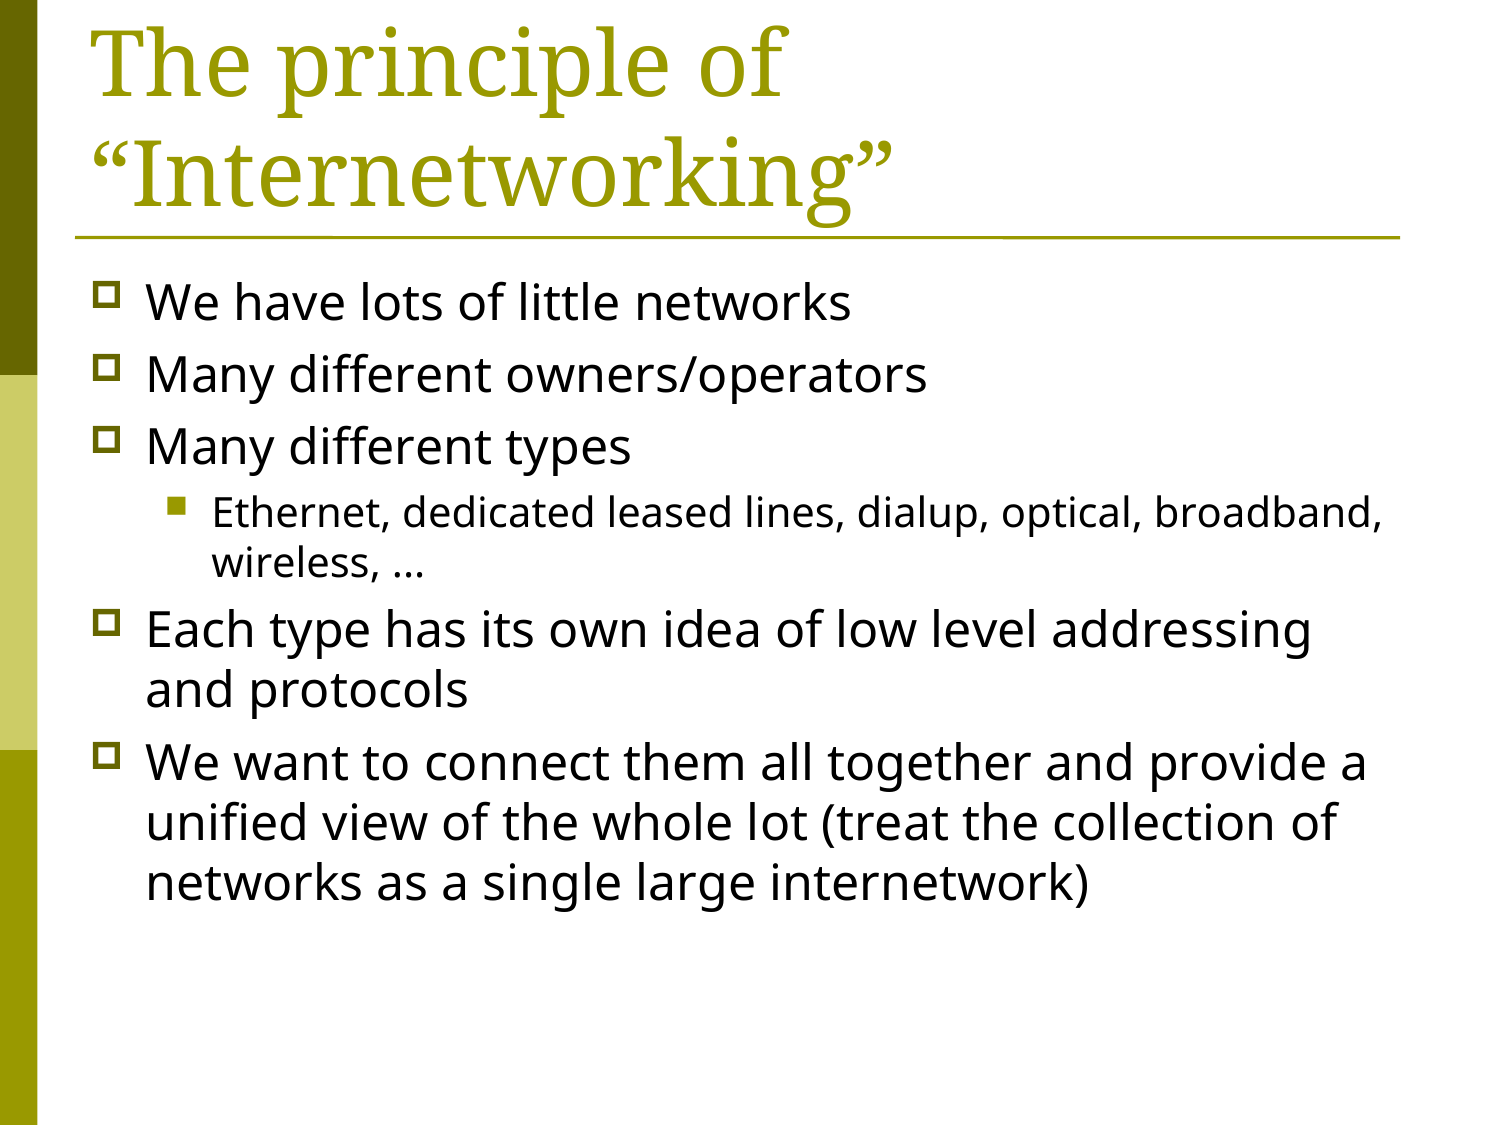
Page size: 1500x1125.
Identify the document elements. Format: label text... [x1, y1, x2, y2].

title The principle of “Internetworking” [75, 0, 1426, 233]
list We have lots of little networks Many different owners/operators Many different types Ethernet, dedicated leased lines, dialup, optical, broadband, wireless, ... Each type has its own idea of low level addressing and protocols We want to connect them all together and provide a unified view of the whole lot (treat the collection of networks as a single large internetwork)‏ [75, 262, 1426, 1006]
